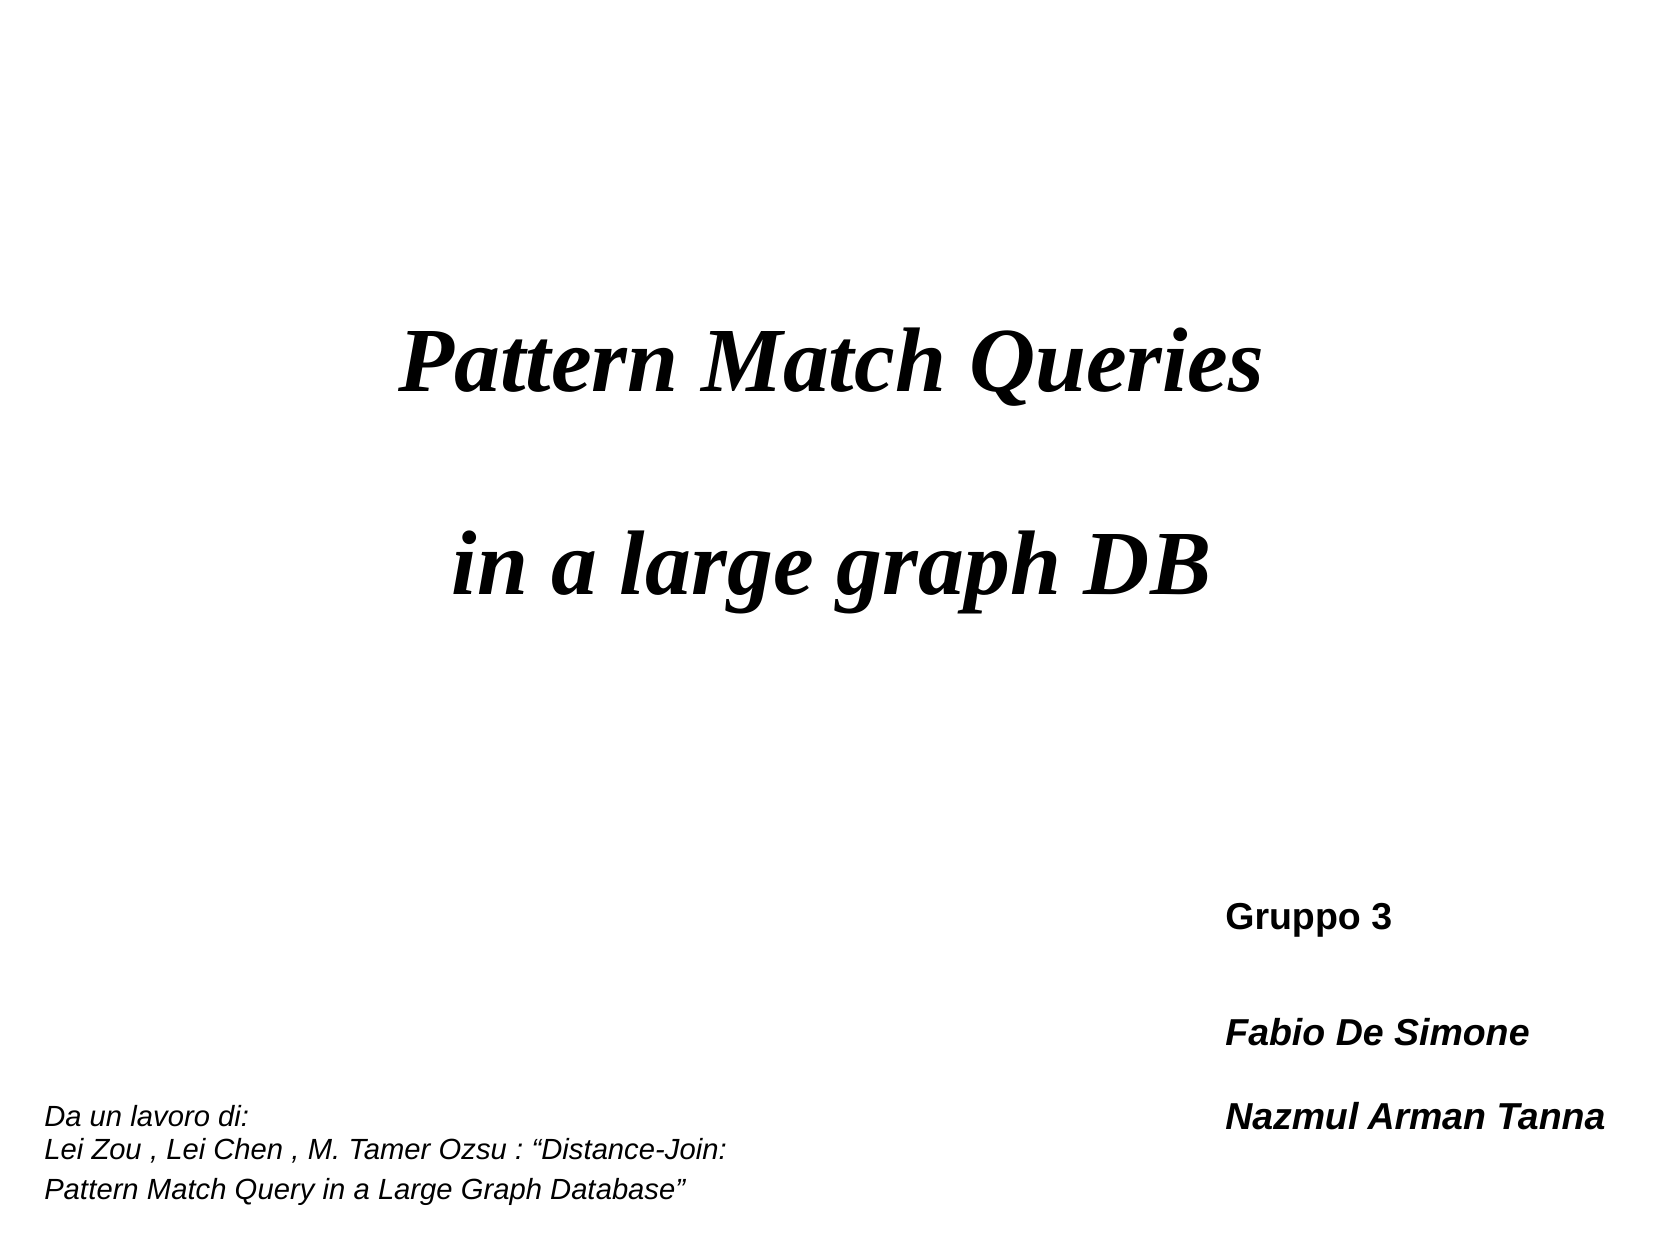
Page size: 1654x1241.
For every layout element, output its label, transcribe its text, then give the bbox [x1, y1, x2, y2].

text_box Gruppo 3 [1210, 888, 1408, 947]
text_box Pattern Match Queries in a large graph DB [383, 302, 1329, 650]
text_box Fabio De Simone Nazmul Arman Tanna [1210, 1003, 1621, 1148]
text_box Da un lavoro di: Lei Zou , Lei Chen , M. Tamer Ozsu : “Distance-Join: Pattern Match Query in a Large Graph Database” [29, 1092, 827, 1215]
